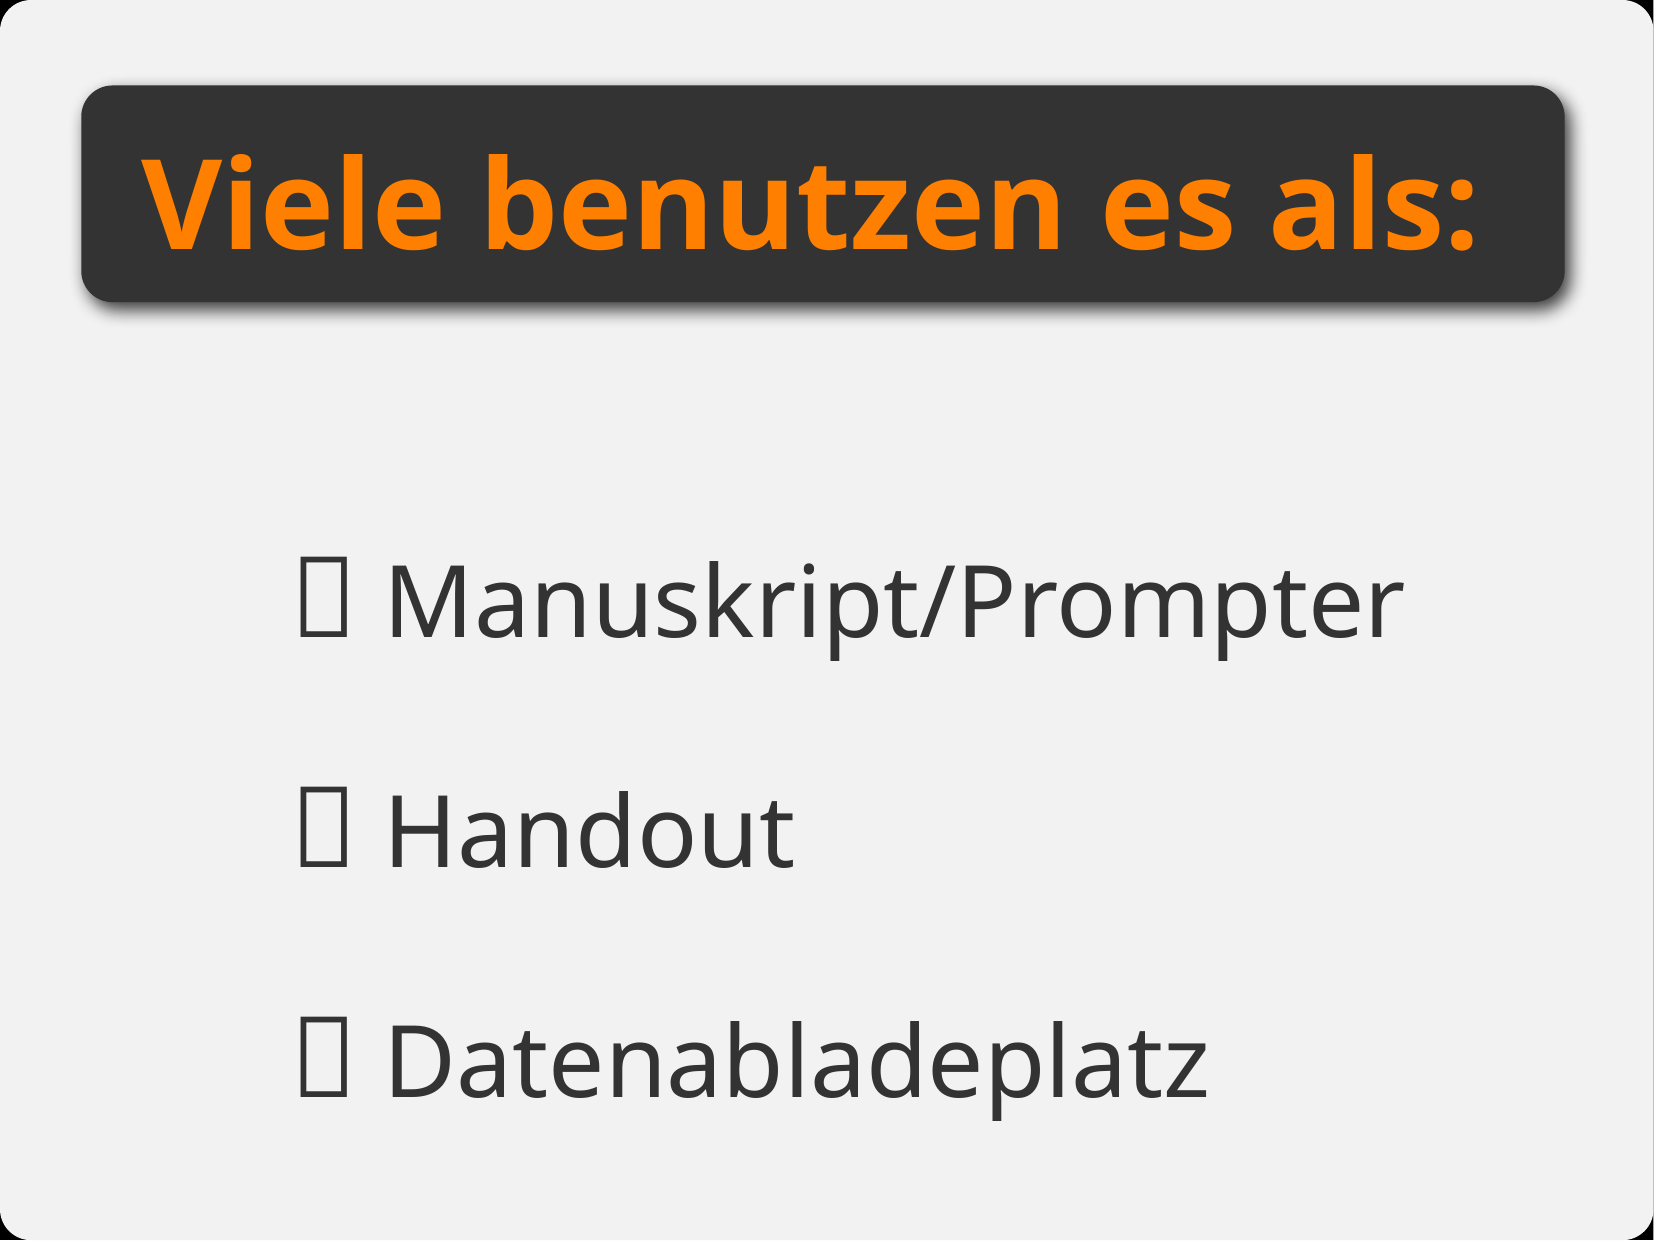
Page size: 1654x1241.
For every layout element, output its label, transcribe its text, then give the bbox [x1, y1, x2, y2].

text_box  Manuskript/Prompter  Handout  Datenabladeplatz [290, 440, 1350, 941]
text_box Viele benutzen es als: [141, 115, 1506, 267]
text_box [0, 0, 1654, 1241]
picture [66, 72, 1592, 332]
